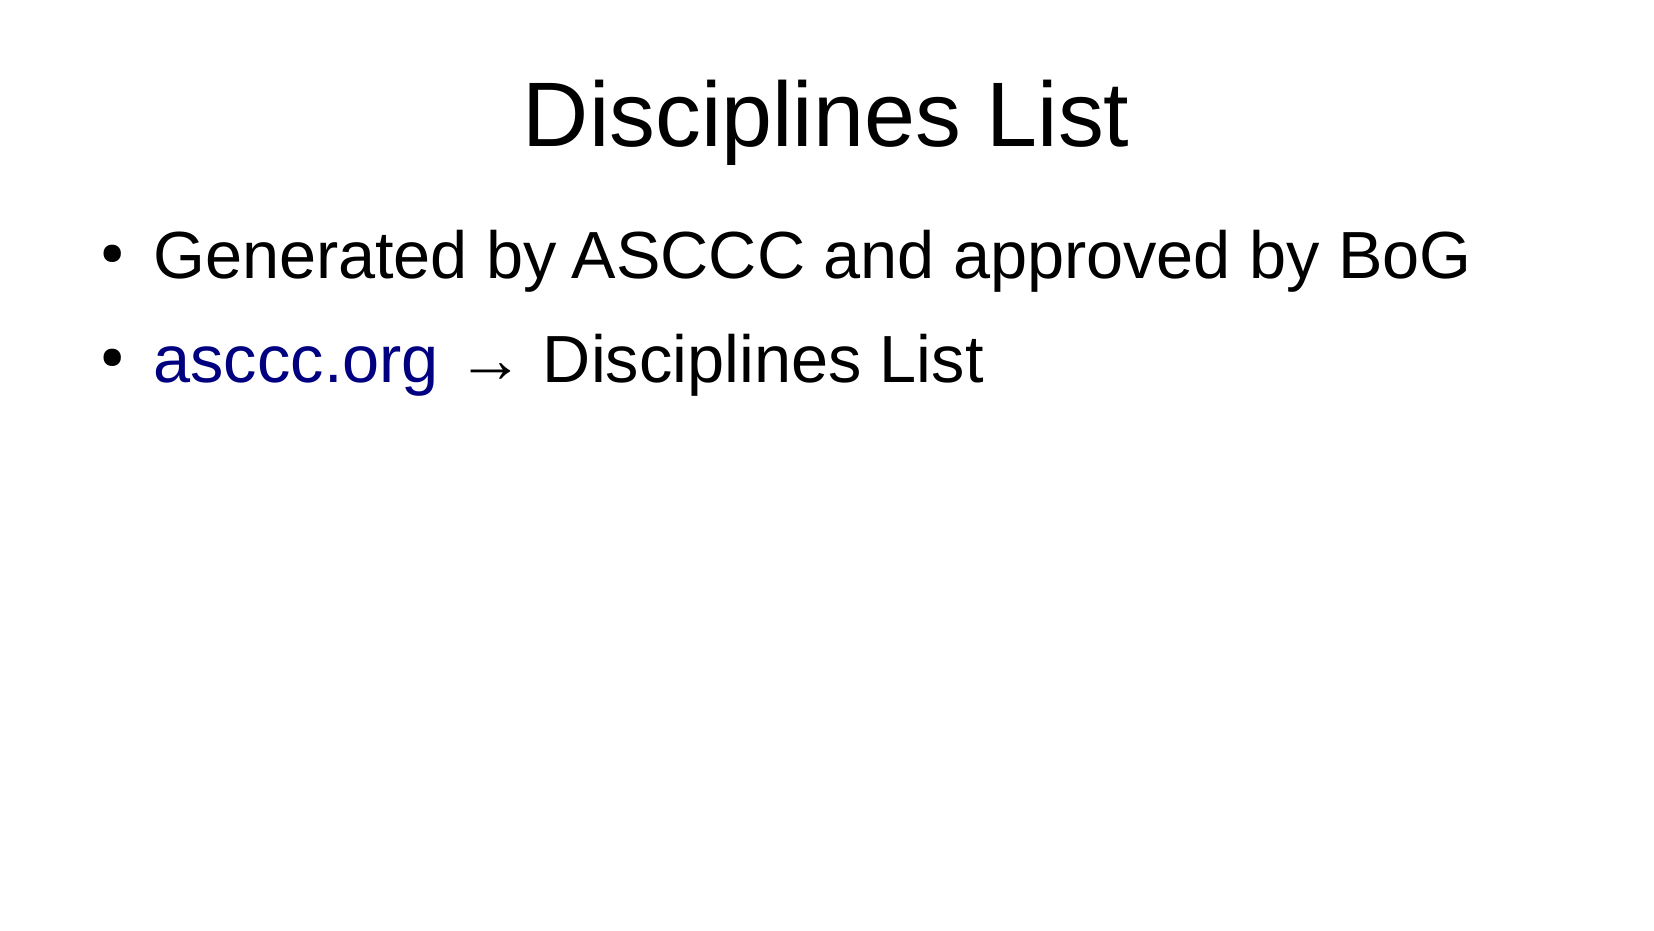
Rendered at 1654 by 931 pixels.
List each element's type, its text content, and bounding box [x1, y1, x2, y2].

list Generated by ASCCC and approved by BoG asccc.org → Disciplines List [82, 217, 1571, 758]
title Disciplines List [82, 37, 1571, 193]
